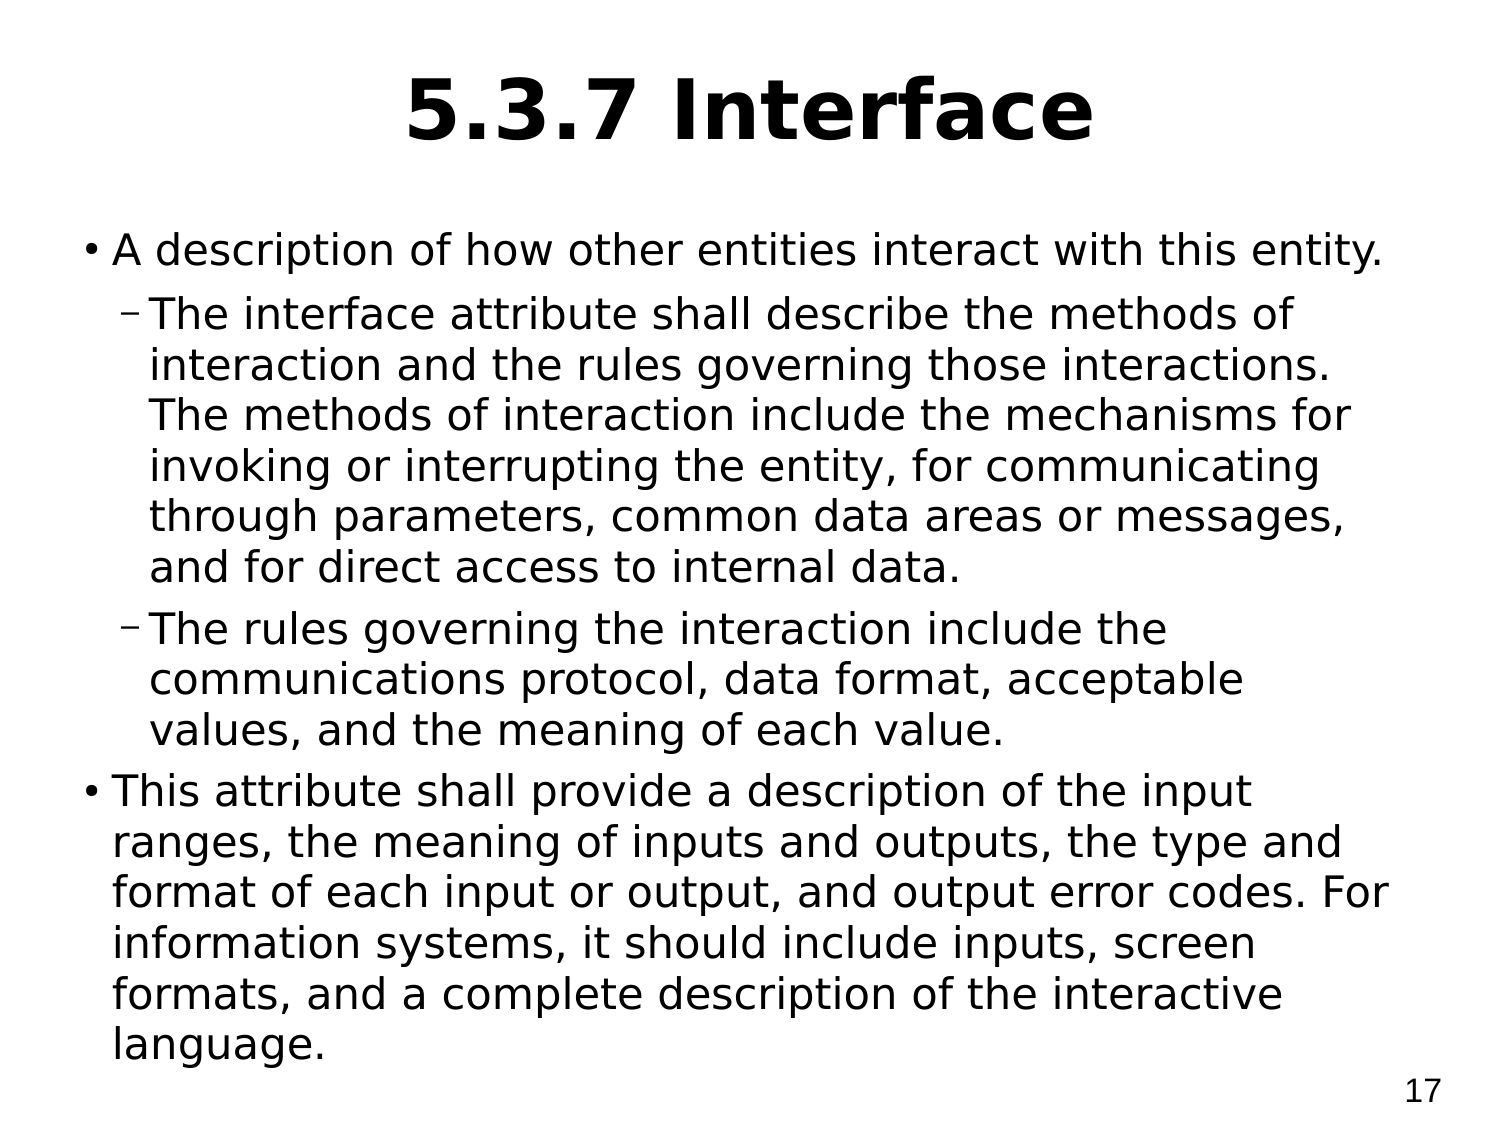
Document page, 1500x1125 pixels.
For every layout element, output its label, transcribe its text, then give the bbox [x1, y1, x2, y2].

list A description of how other entities interact with this entity. The interface attribute shall describe the methods of interaction and the rules governing those interactions. The methods of interaction include the mechanisms for invoking or interrupting the entity, for communicating through parameters, common data areas or messages, and for direct access to internal data. The rules governing the interaction include the communications protocol, data format, acceptable values, and the meaning of each value. This attribute shall provide a description of the input ranges, the meaning of inputs and outputs, the type and format of each input or output, and output error codes. For information systems, it should include inputs, screen formats, and a complete description of the interactive language. [75, 224, 1395, 1075]
title 5.3.7 Interface [75, 44, 1425, 177]
